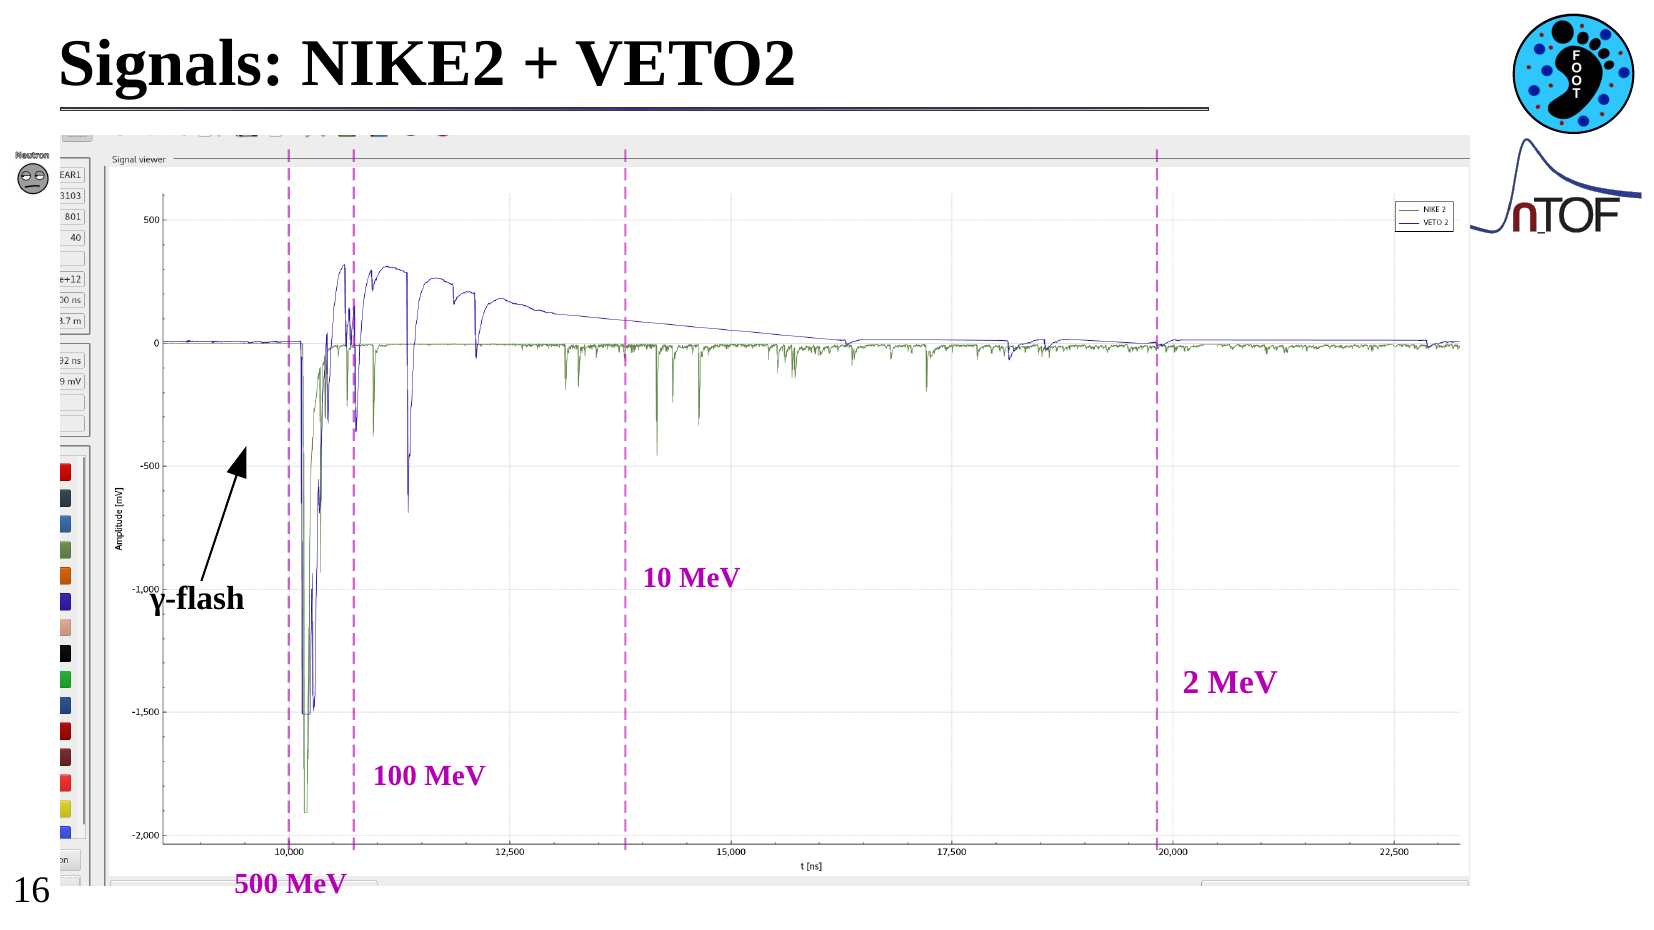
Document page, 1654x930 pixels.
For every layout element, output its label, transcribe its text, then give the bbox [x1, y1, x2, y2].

picture [9, 21, 1653, 886]
text_box 10 MeV [627, 554, 754, 613]
text_box 500 MeV [219, 860, 360, 919]
picture [1594, 11, 1634, 61]
text_box Signals: NIKE2 + VETO2 [58, 0, 1594, 118]
text_box γ-flash [135, 572, 271, 637]
text_box 16 [0, 861, 66, 927]
text_box 100 MeV [358, 751, 499, 810]
text_box 2 MeV [1167, 656, 1291, 720]
